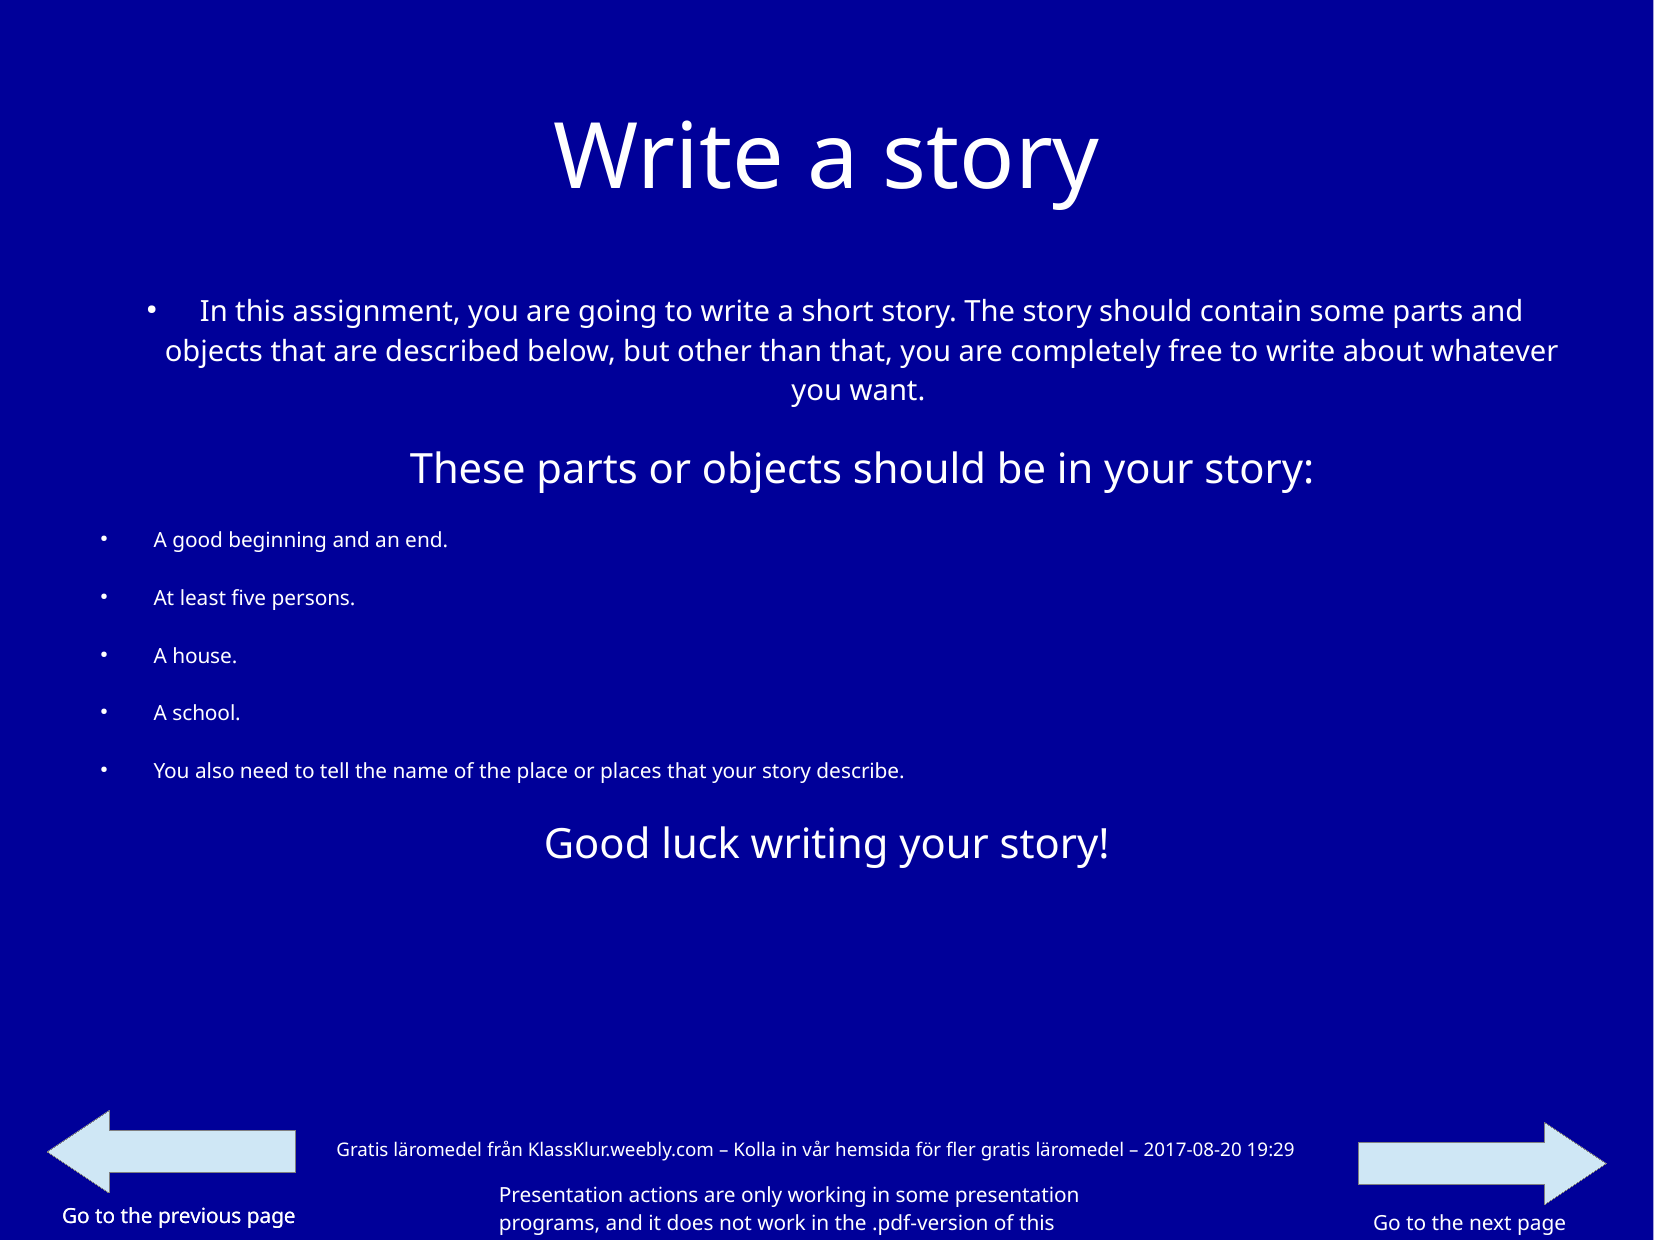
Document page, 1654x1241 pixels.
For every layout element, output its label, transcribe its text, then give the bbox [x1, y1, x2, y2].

text_box Go to the previous page [47, 1193, 331, 1241]
text_box Presentation actions are only working in some presentation programs, and it does not work in the .pdf-version of this presentation. [484, 1172, 1193, 1241]
text_box Gratis läromedel från KlassKlur.weebly.com – Kolla in vår hemsida för fler gratis läromedel – 2017-08-20 19:29 [141, 1129, 1489, 1170]
list In this assignment, you are going to write a short story. The story should contain some parts and objects that are described below, but other than that, you are completely free to write about whatever you want. These parts or objects should be in your story: A good beginning and an end. At least five persons. A house. A school. You also need to tell the name of the place or places that your story describe. Good luck writing your story! [82, 290, 1571, 1109]
text_box [1358, 1122, 1607, 1200]
text_box Go to the next page [1358, 1200, 1642, 1241]
title Write a story [82, 49, 1571, 257]
text_box [47, 1110, 296, 1193]
